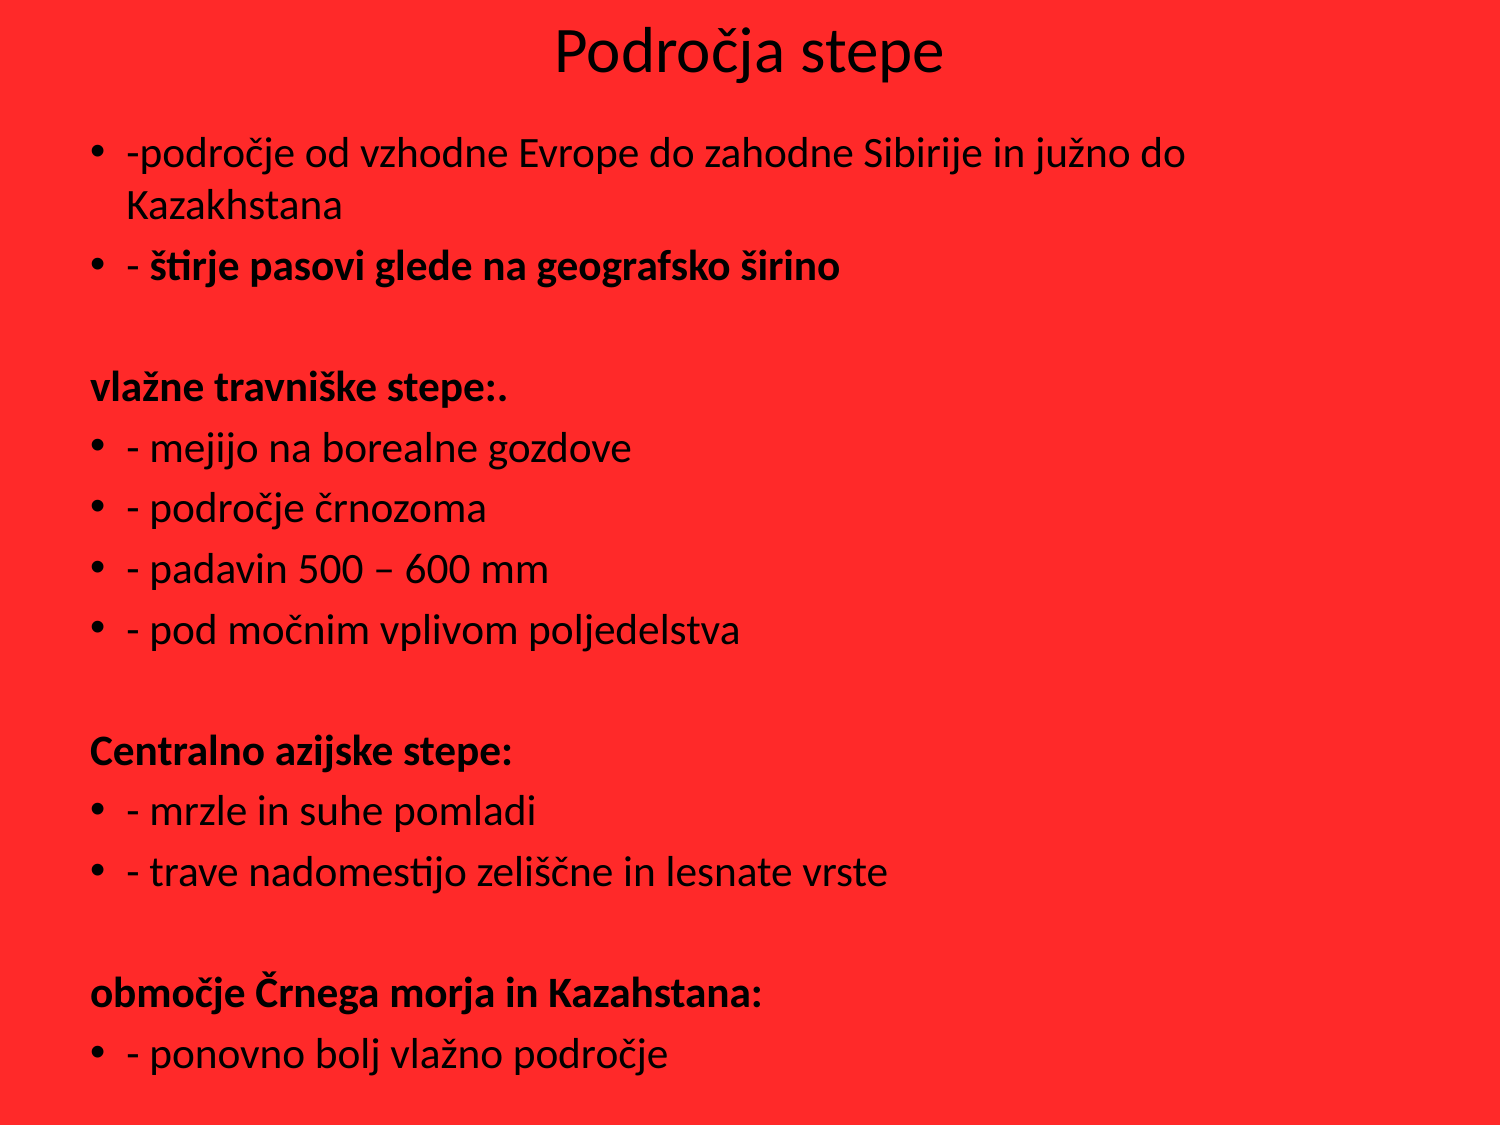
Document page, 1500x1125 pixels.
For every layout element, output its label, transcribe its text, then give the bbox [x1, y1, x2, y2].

list -področje od vzhodne Evrope do zahodne Sibirije in južno do Kazakhstana - štirje pasovi glede na geografsko širino vlažne travniške stepe:. - mejijo na borealne gozdove - področje črnozoma - padavin 500 – 600 mm - pod močnim vplivom poljedelstva Centralno azijske stepe: - mrzle in suhe pomladi - trave nadomestijo zeliščne in lesnate vrste območje Črnega morja in Kazahstana: - ponovno bolj vlažno področje [75, 117, 1425, 1090]
title Področja stepe [75, 0, 1425, 94]
